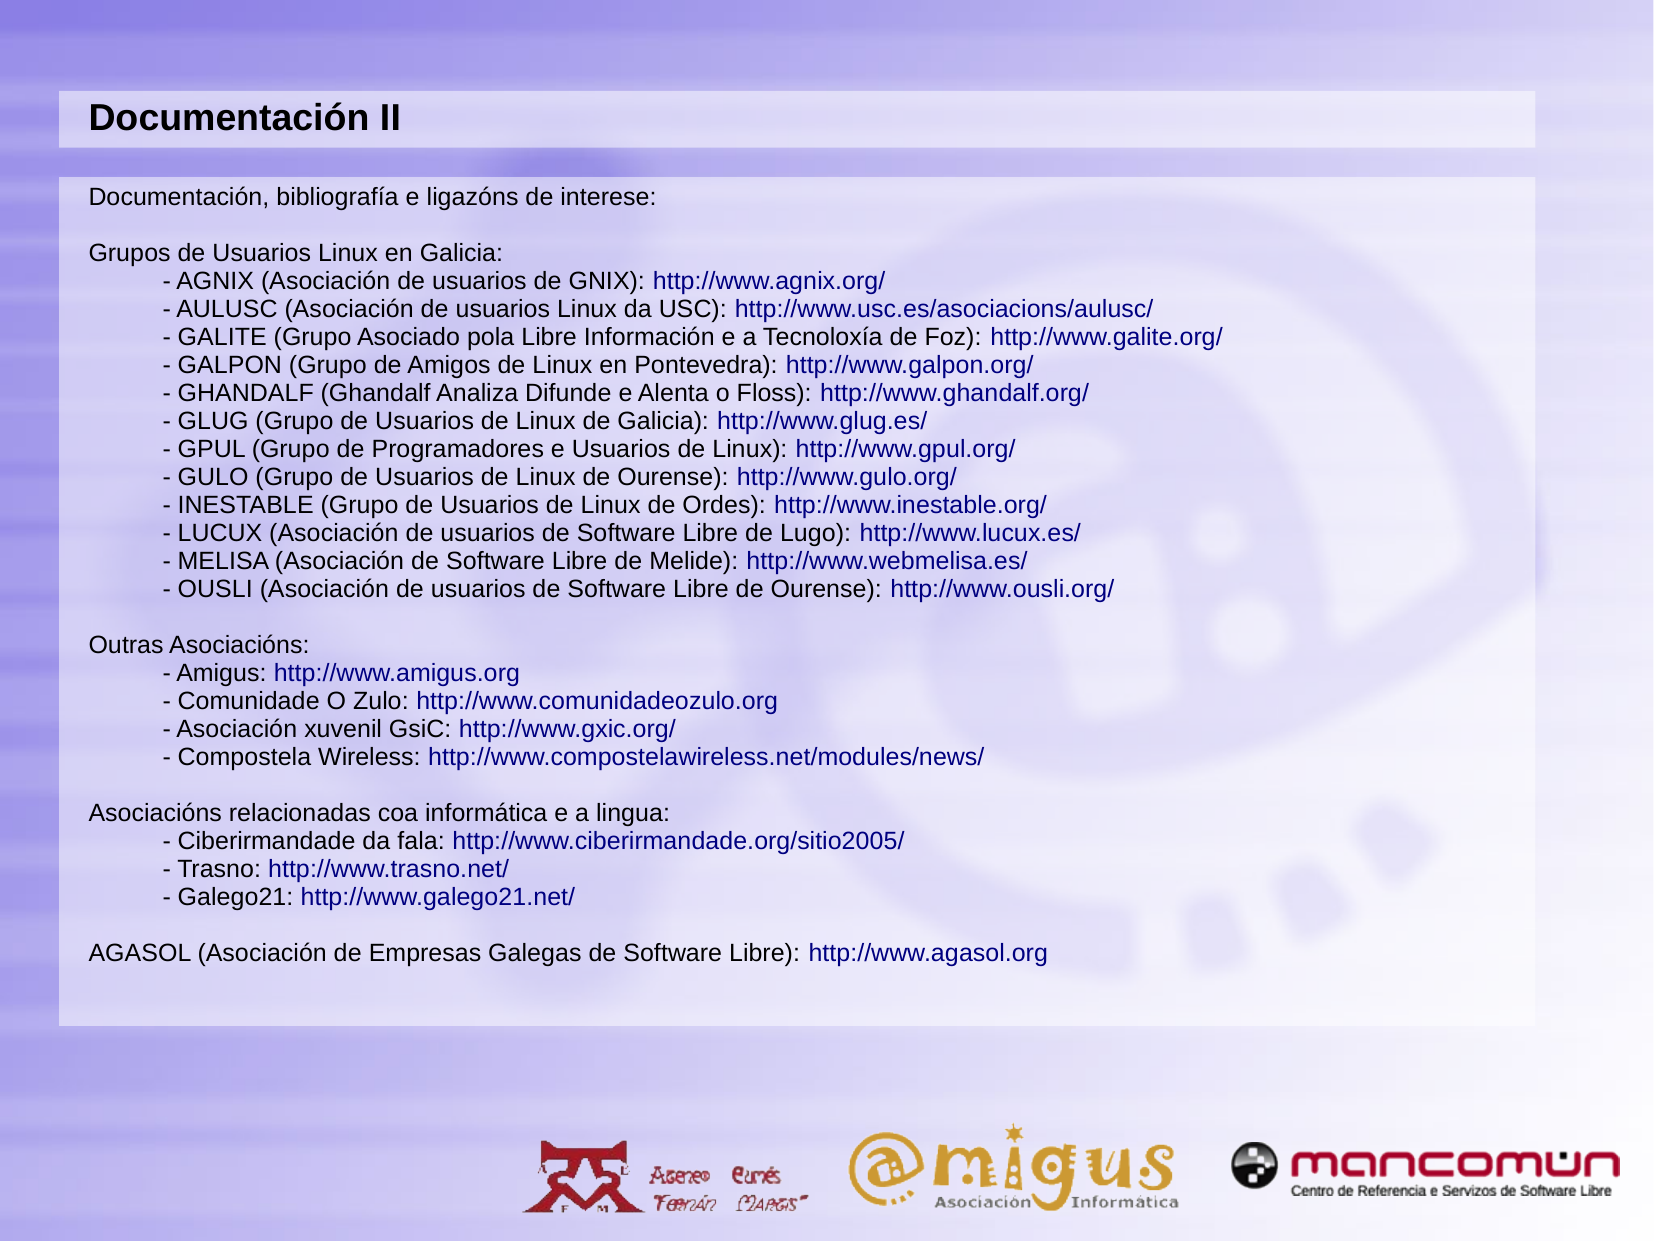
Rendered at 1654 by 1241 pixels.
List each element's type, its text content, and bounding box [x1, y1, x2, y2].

picture [0, 0, 1654, 1241]
text_box Documentación, bibliografía e ligazóns de interese: Grupos de Usuarios Linux en Galicia: - AGNIX (Asociación de usuarios de GNIX): http://www.agnix.org/ - AULUSC (Asociación de usuarios Linux da USC): http://www.usc.es/asociacions/aulusc/ - GALITE (Grupo Asociado pola Libre Información e a Tecnoloxía de Foz): http://www.galite.org/ - GALPON (Grupo de Amigos de Linux en Pontevedra): http://www.galpon.org/ - GHANDALF (Ghandalf Analiza Difunde e Alenta o Floss): http://www.ghandalf.org/ - GLUG (Grupo de Usuarios de Linux de Galicia): http://www.glug.es/ - GPUL (Grupo de Programadores e Usuarios de Linux): http://www.gpul.org/ - GULO (Grupo de Usuarios de Linux de Ourense): http://www.gulo.org/ - INESTABLE (Grupo de Usuarios de Linux de Ordes): http://www.inestable.org/ - LUCUX (Asociación de usuarios de Software Libre de Lugo): http://www.lucux.es/ - MELISA (Asociación de Software Libre de Melide): http://www.webmelisa.es/ - OUSLI (Asociación de usuarios de Software Libre de Ourense): http://www.ousli.org/ Outras Asociacións: - Amigus: http://www.amigus.org - Comunidade O Zulo: http://www.comunidadeozulo.org - Asociación xuvenil GsiC: http://www.gxic.org/ - Compostela Wireless: http://www.compostelawireless.net/modules/news/ Asociacións relacionadas coa informática e a lingua: - Ciberirmandade da fala: http://www.ciberirmandade.org/sitio2005/ - Trasno: http://www.trasno.net/ - Galego21: http://www.galego21.net/ AGASOL (Asociación de Empresas Galegas de Software Libre): http://www.agasol.org [59, 177, 1536, 1026]
text_box Documentación II [59, 90, 1536, 148]
